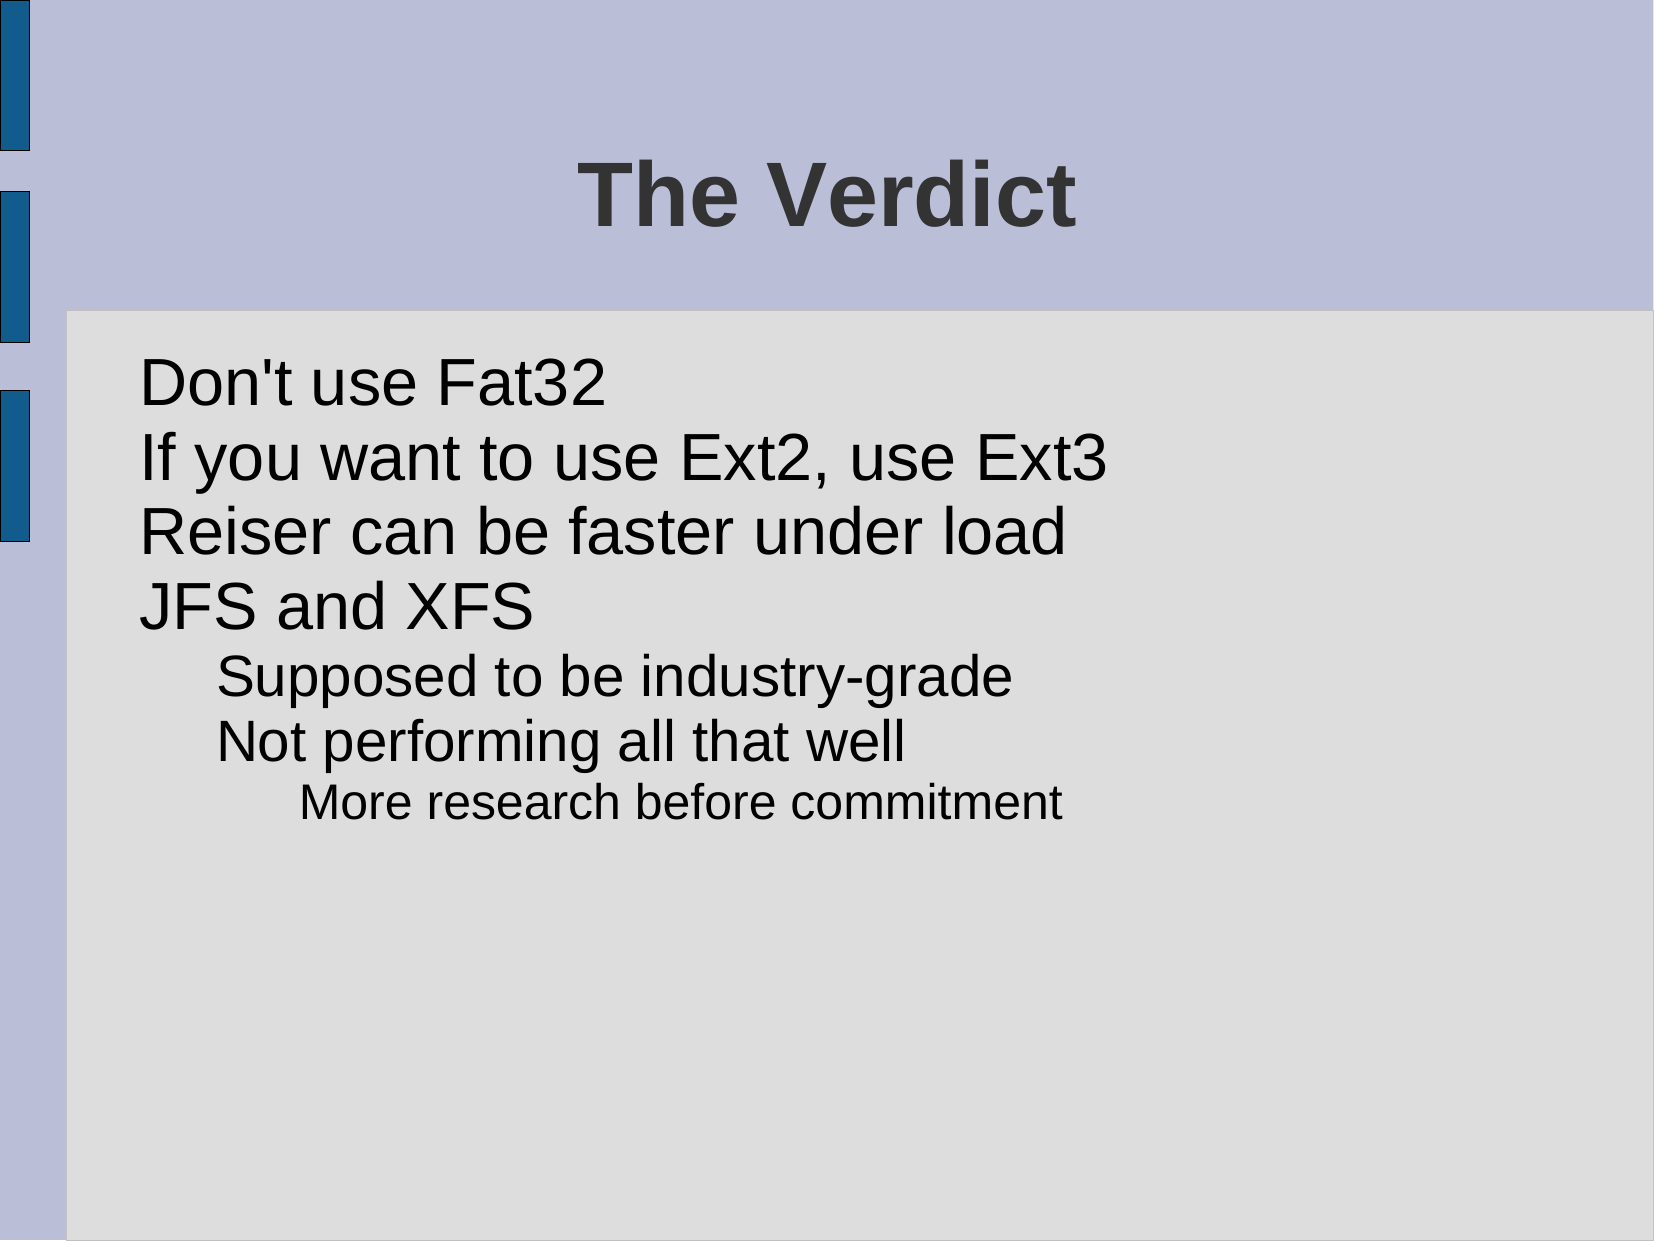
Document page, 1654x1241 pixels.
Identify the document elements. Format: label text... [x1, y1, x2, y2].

title The Verdict [121, 91, 1534, 299]
list Don't use Fat32 If you want to use Ext2, use Ext3 Reiser can be faster under load JFS and XFS Supposed to be industry-grade Not performing all that well More research before commitment [121, 344, 1534, 1127]
